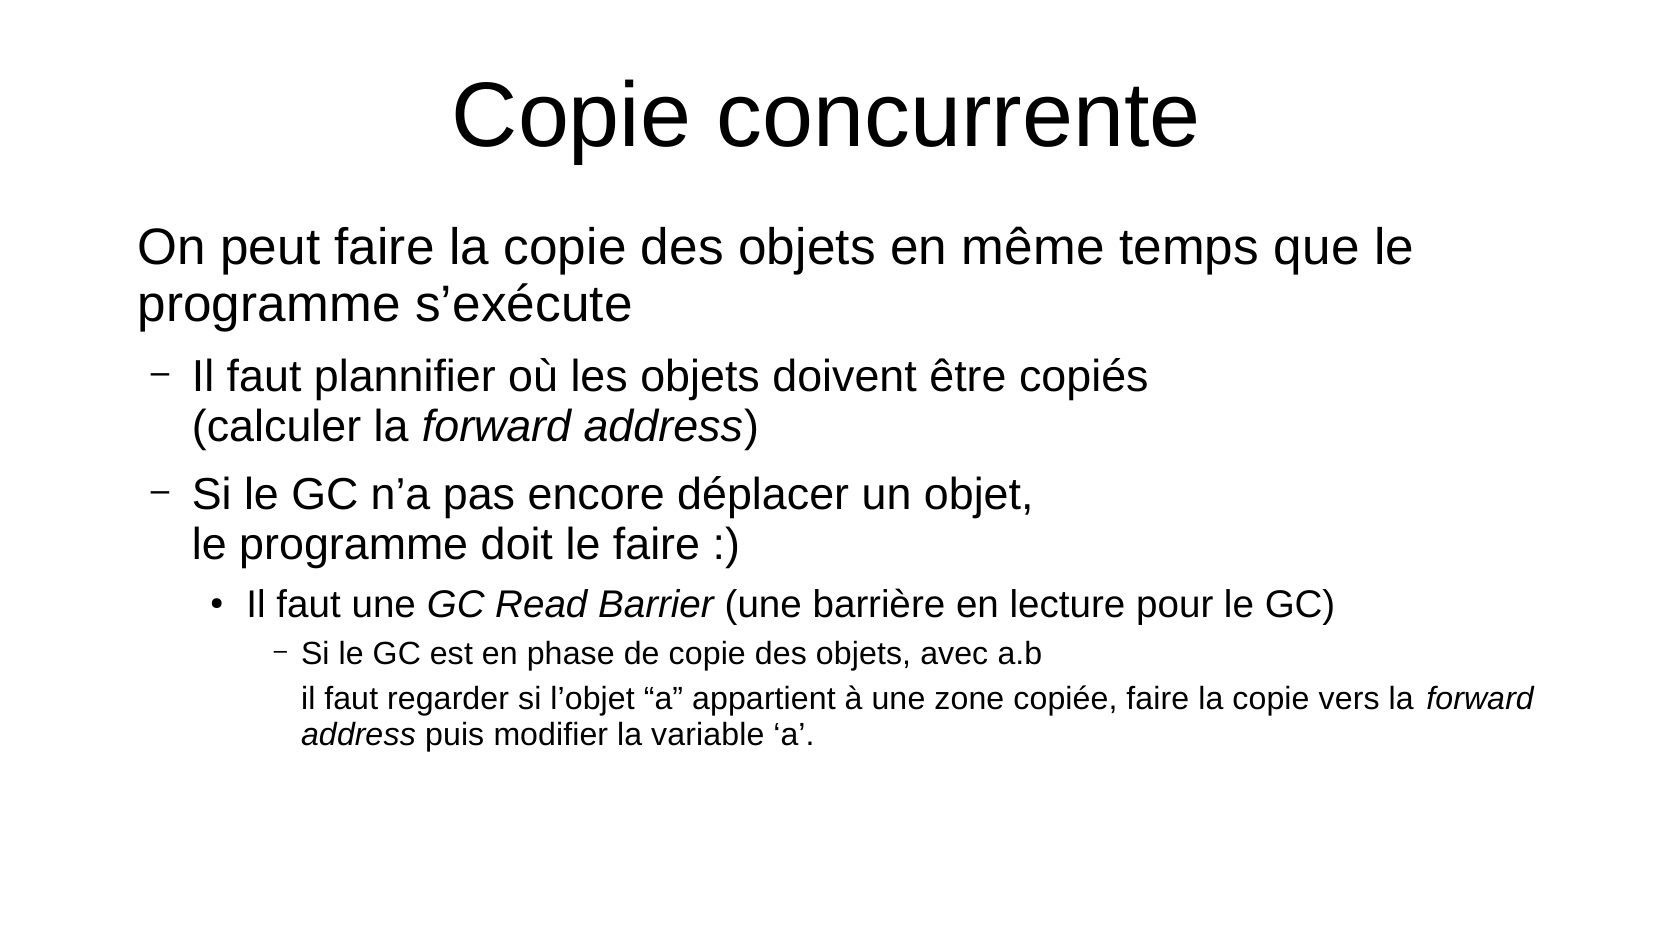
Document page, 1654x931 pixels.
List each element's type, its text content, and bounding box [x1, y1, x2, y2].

list On peut faire la copie des objets en même temps que le programme s’exécute Il faut plannifier où les objets doivent être copiés (calculer la forward address) Si le GC n’a pas encore déplacer un objet, le programme doit le faire :) Il faut une GC Read Barrier (une barrière en lecture pour le GC) Si le GC est en phase de copie des objets, avec a.b il faut regarder si l’objet “a” appartient à une zone copiée, faire la copie vers la forward address puis modifier la variable ‘a’. [82, 217, 1571, 758]
title Copie concurrente [82, 37, 1571, 193]
